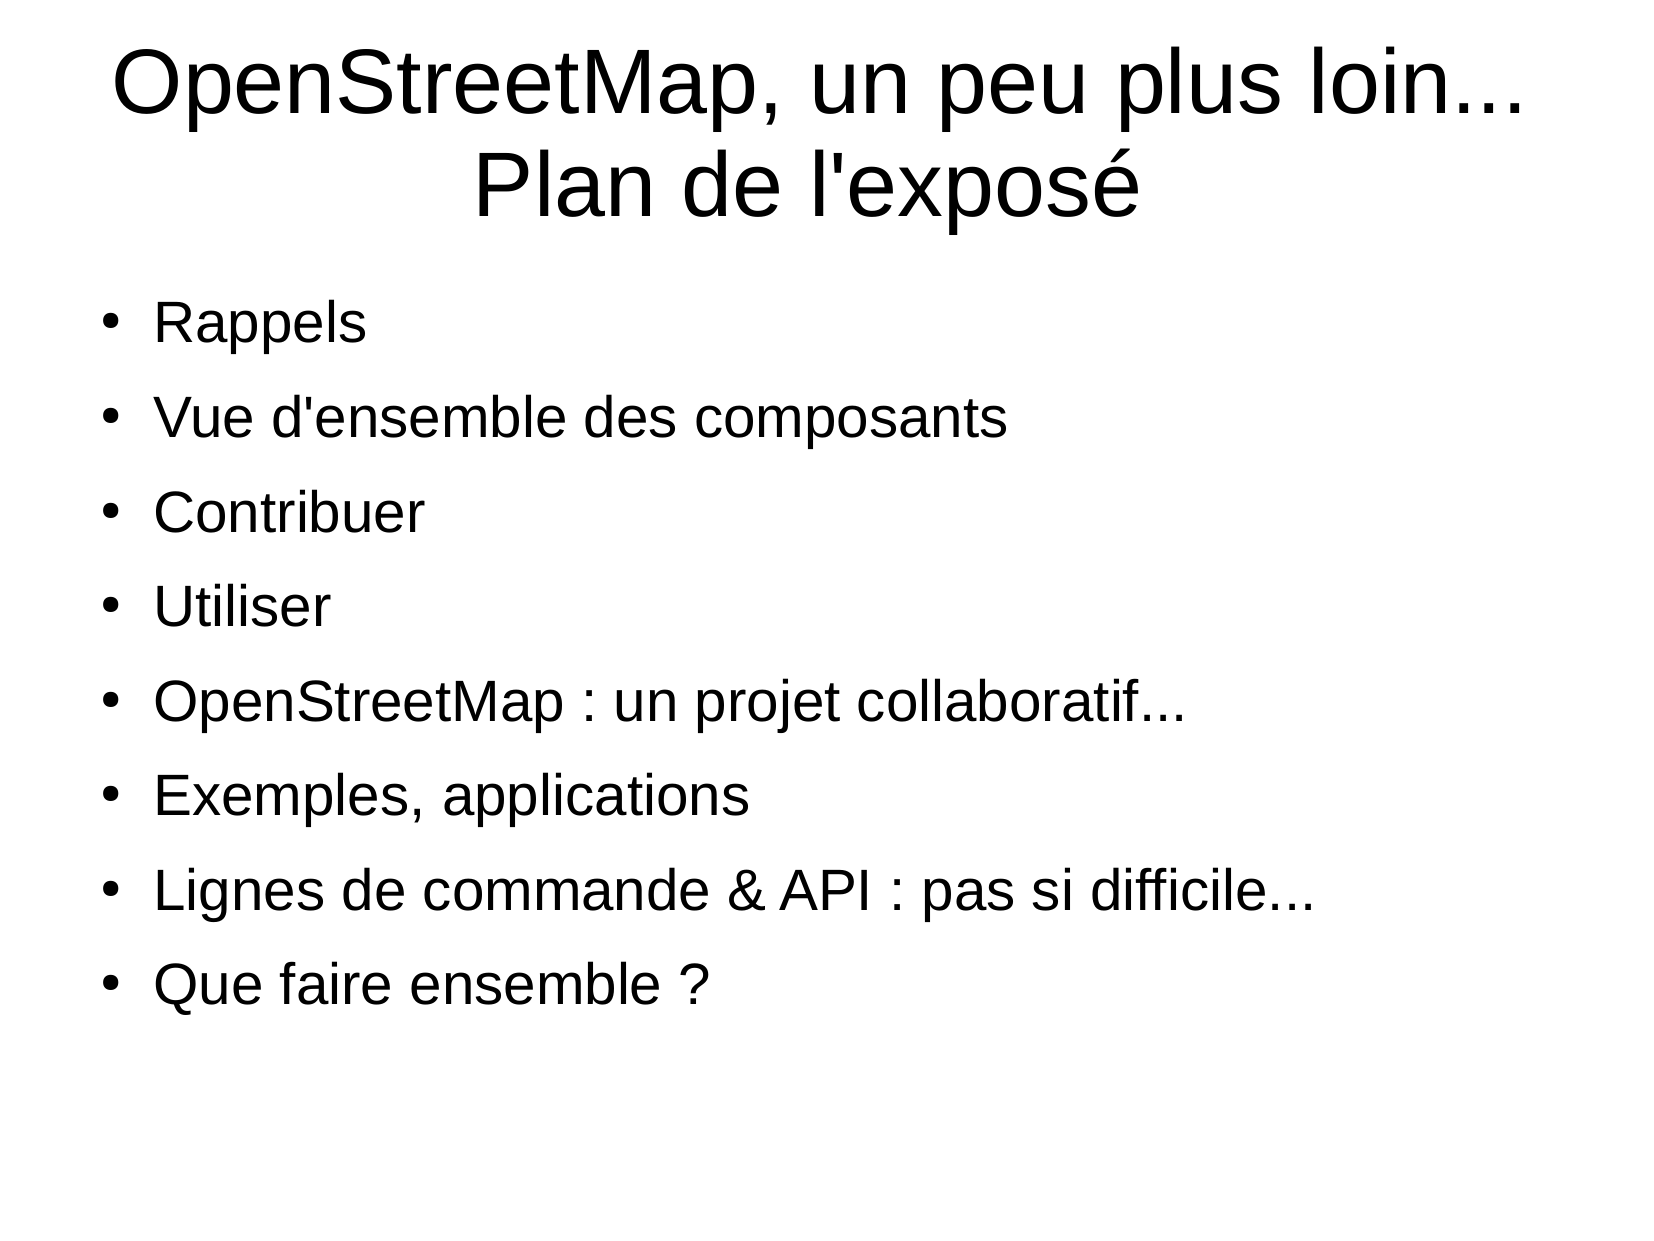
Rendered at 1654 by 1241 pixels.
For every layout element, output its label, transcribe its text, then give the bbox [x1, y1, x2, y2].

list Rappels Vue d'ensemble des composants Contribuer Utiliser OpenStreetMap : un projet collaboratif... Exemples, applications Lignes de commande & API : pas si difficile... Que faire ensemble ? [82, 290, 1571, 1109]
title OpenStreetMap, un peu plus loin... Plan de l'exposé [76, 29, 1566, 237]
